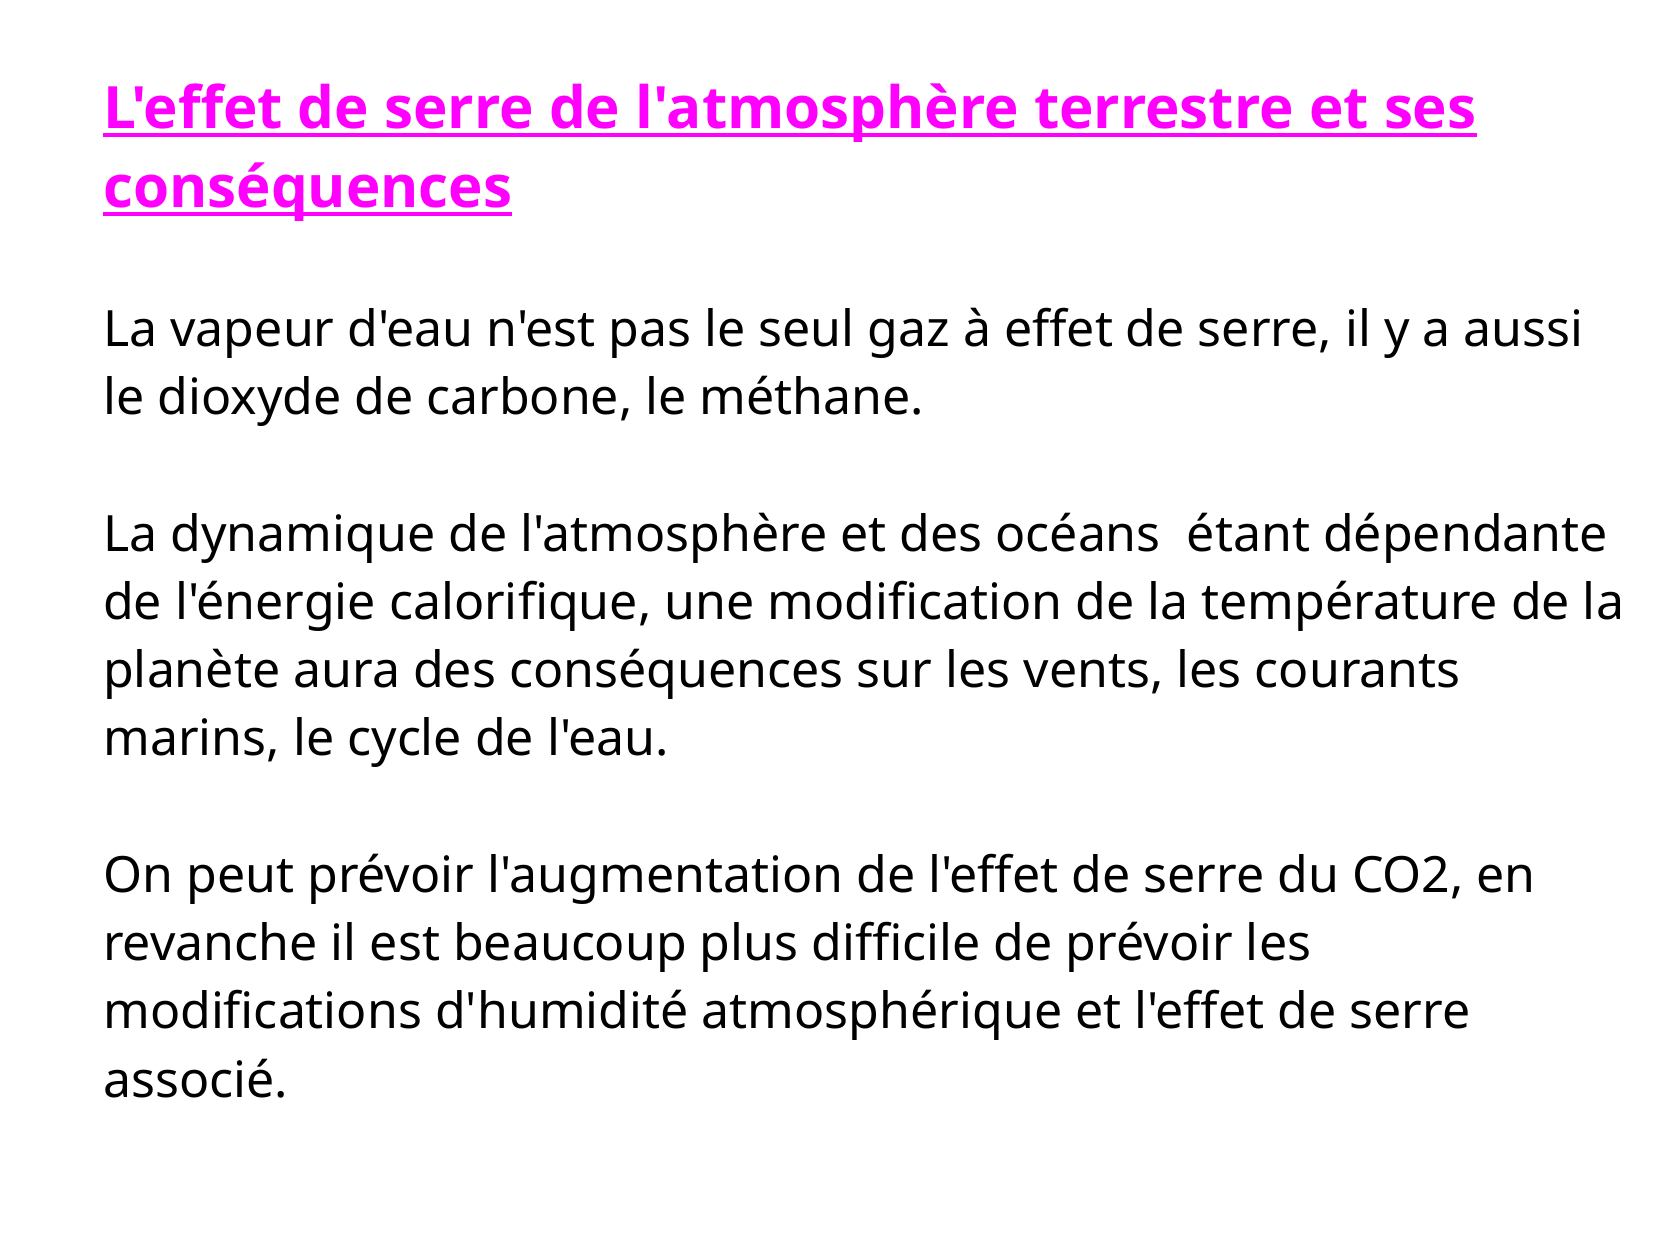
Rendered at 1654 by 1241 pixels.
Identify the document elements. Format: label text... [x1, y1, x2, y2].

text_box L'effet de serre de l'atmosphère terrestre et ses conséquences La vapeur d'eau n'est pas le seul gaz à effet de serre, il y a aussi le dioxyde de carbone, le méthane. La dynamique de l'atmosphère et des océans étant dépendante de l'énergie calorifique, une modification de la température de la planète aura des conséquences sur les vents, les courants marins, le cycle de l'eau. On peut prévoir l'augmentation de l'effet de serre du CO2, en revanche il est beaucoup plus difficile de prévoir les modifications d'humidité atmosphérique et l'effet de serre associé. [88, 58, 1654, 1241]
